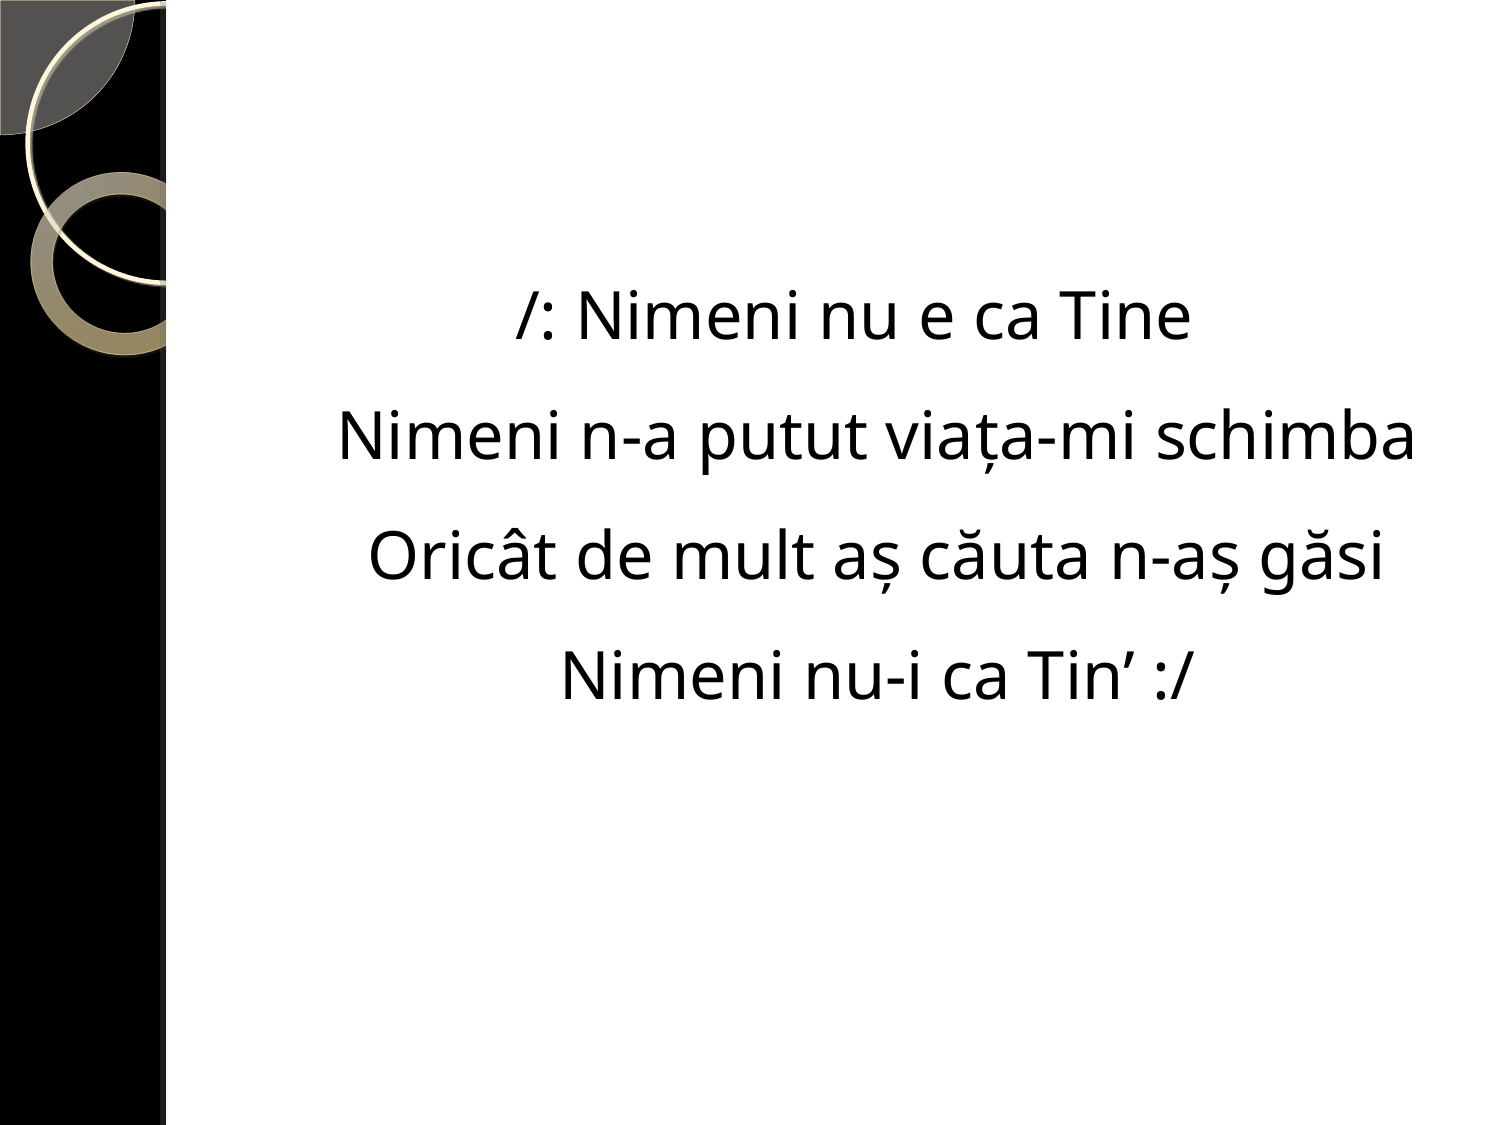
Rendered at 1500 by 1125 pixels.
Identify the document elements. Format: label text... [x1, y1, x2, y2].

title /: Nimeni nu e ca Tine Nimeni n-a putut viaţa-mi schimba Oricât de mult aş căuta n-aş găsi Nimeni nu-i ca Tin’ :/ [232, 230, 1463, 716]
